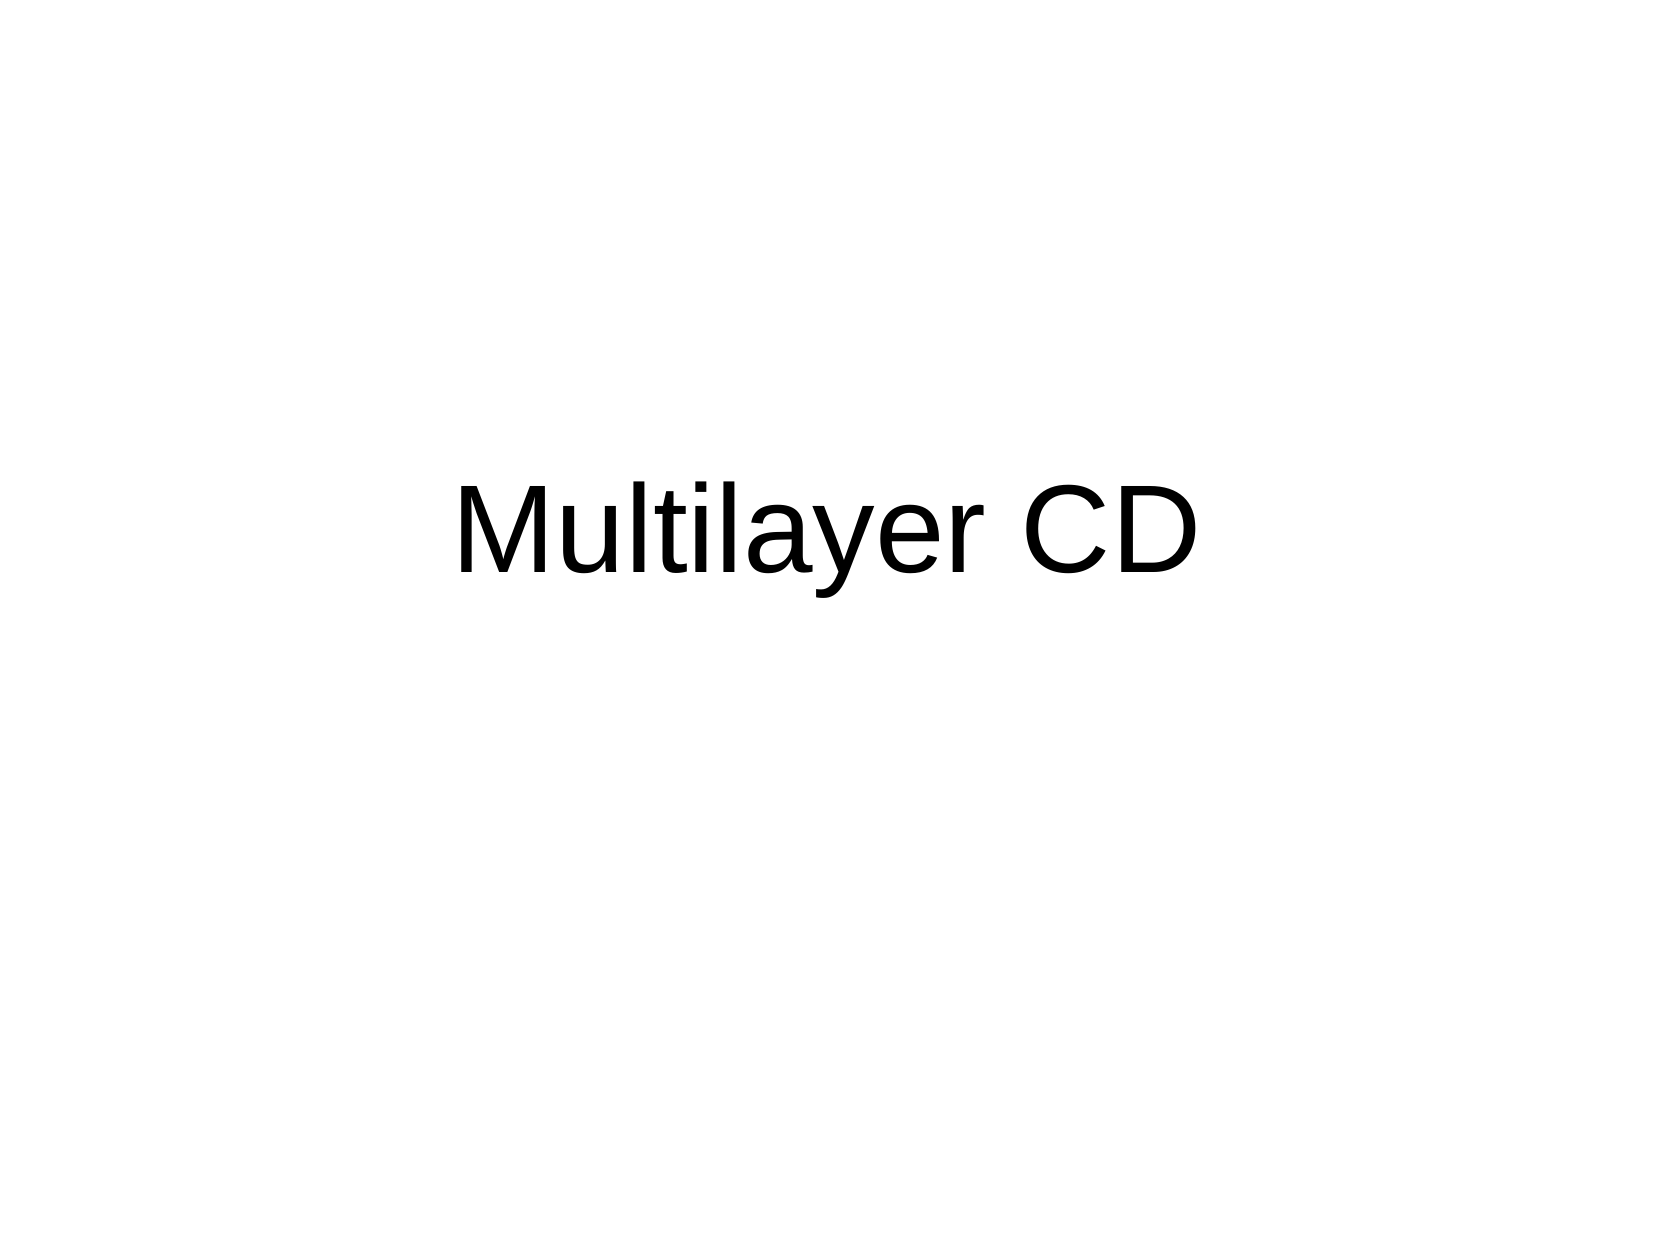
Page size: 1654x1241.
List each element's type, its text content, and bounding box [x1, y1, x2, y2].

subtitle Multilayer CD [82, 49, 1571, 1010]
